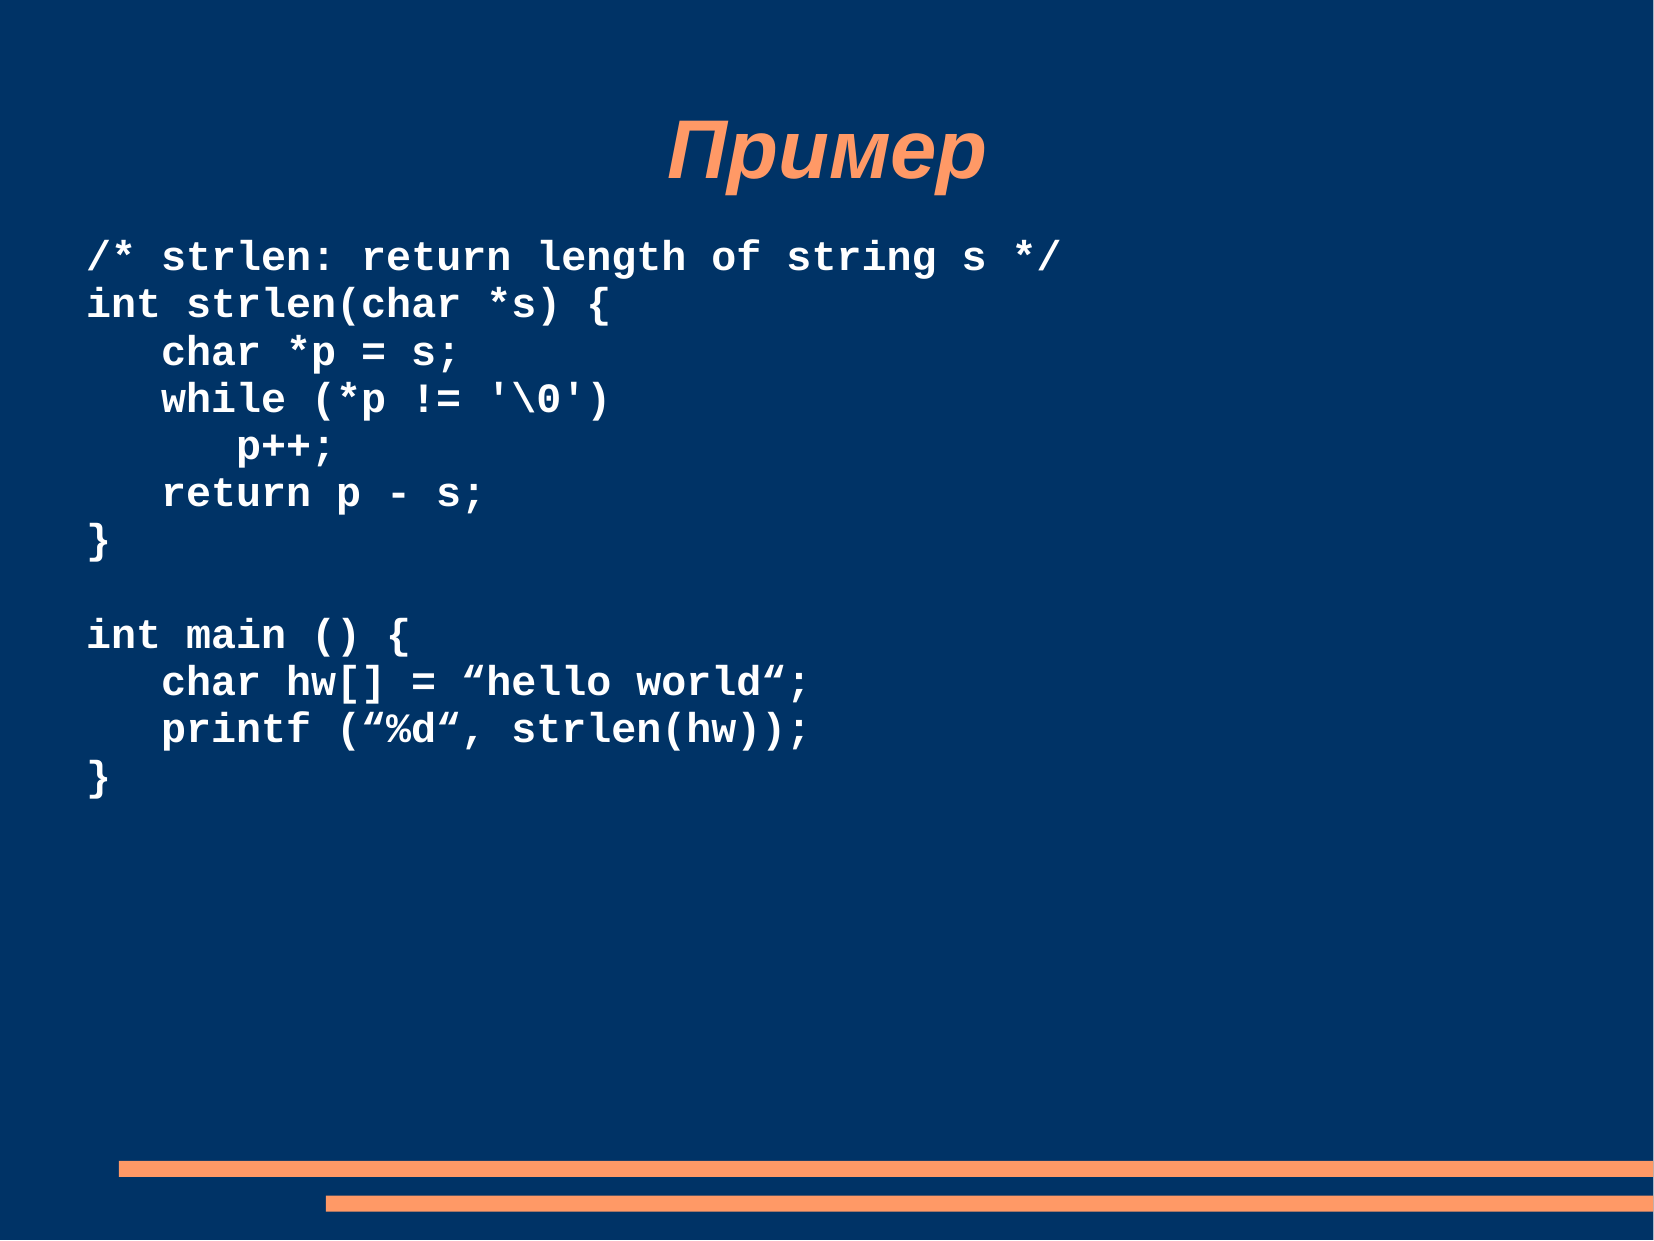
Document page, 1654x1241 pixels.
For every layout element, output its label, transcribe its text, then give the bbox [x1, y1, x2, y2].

title Пример [121, 46, 1534, 228]
text_box /* strlen: return length of string s */ int strlen(char *s) { char *p = s; while (*p != '\0') p++; return p - s; } int main () { char hw[] = “hello world“; printf (“%d“, strlen(hw)); } [71, 228, 1637, 817]
